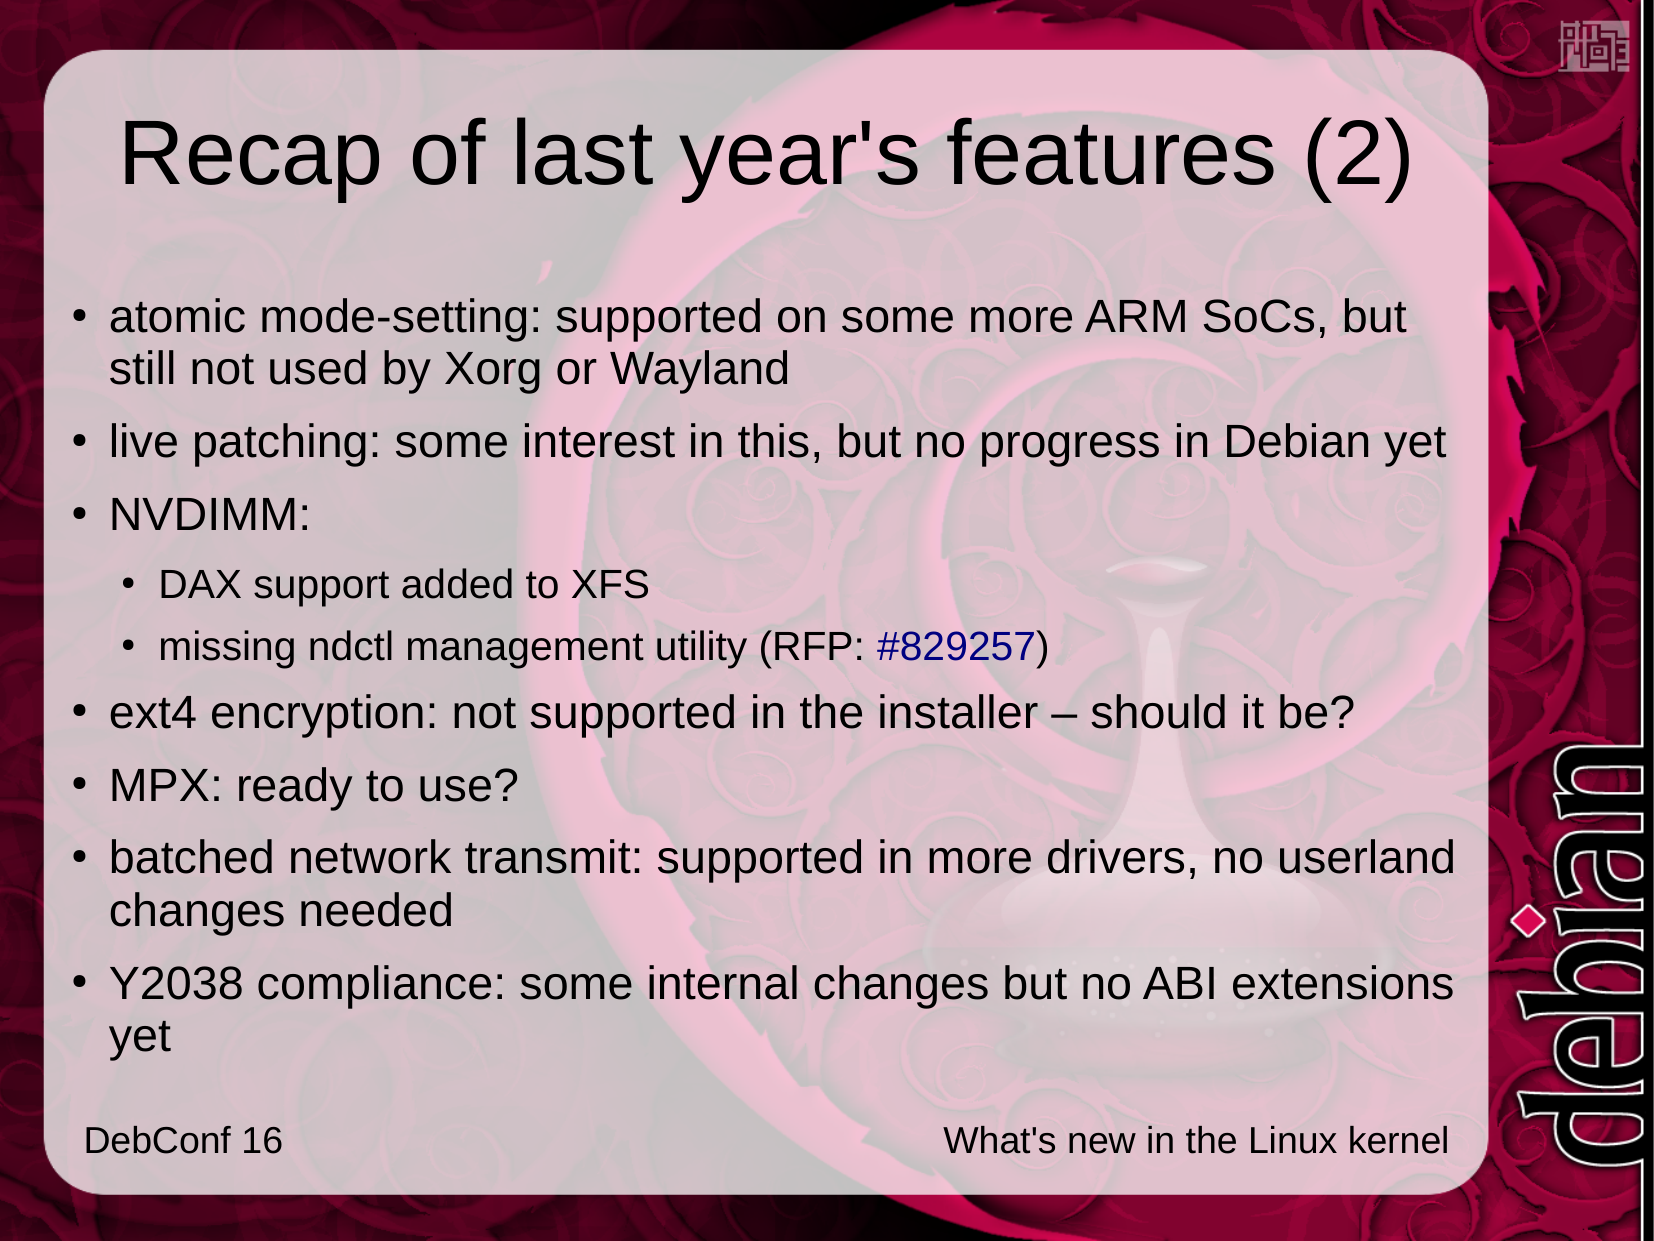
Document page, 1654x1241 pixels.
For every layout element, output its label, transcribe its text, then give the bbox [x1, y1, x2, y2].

text_box What's new in the Linux kernel [770, 1112, 1465, 1170]
picture [0, 0, 1654, 1241]
list atomic mode-setting: supported on some more ARM SoCs, but still not used by Xorg or Wayland live patching: some interest in this, but no progress in Debian yet NVDIMM: DAX support added to XFS missing ndctl management utility (RFP: #829257) ext4 encryption: not supported in the installer – should it be? MPX: ready to use? batched network transmit: supported in more drivers, no userland changes needed Y2038 compliance: some internal changes but no ABI extensions yet [59, 290, 1477, 1109]
text_box DebConf 16 [68, 1112, 746, 1170]
title Recap of last year's features (2) [59, 49, 1477, 257]
